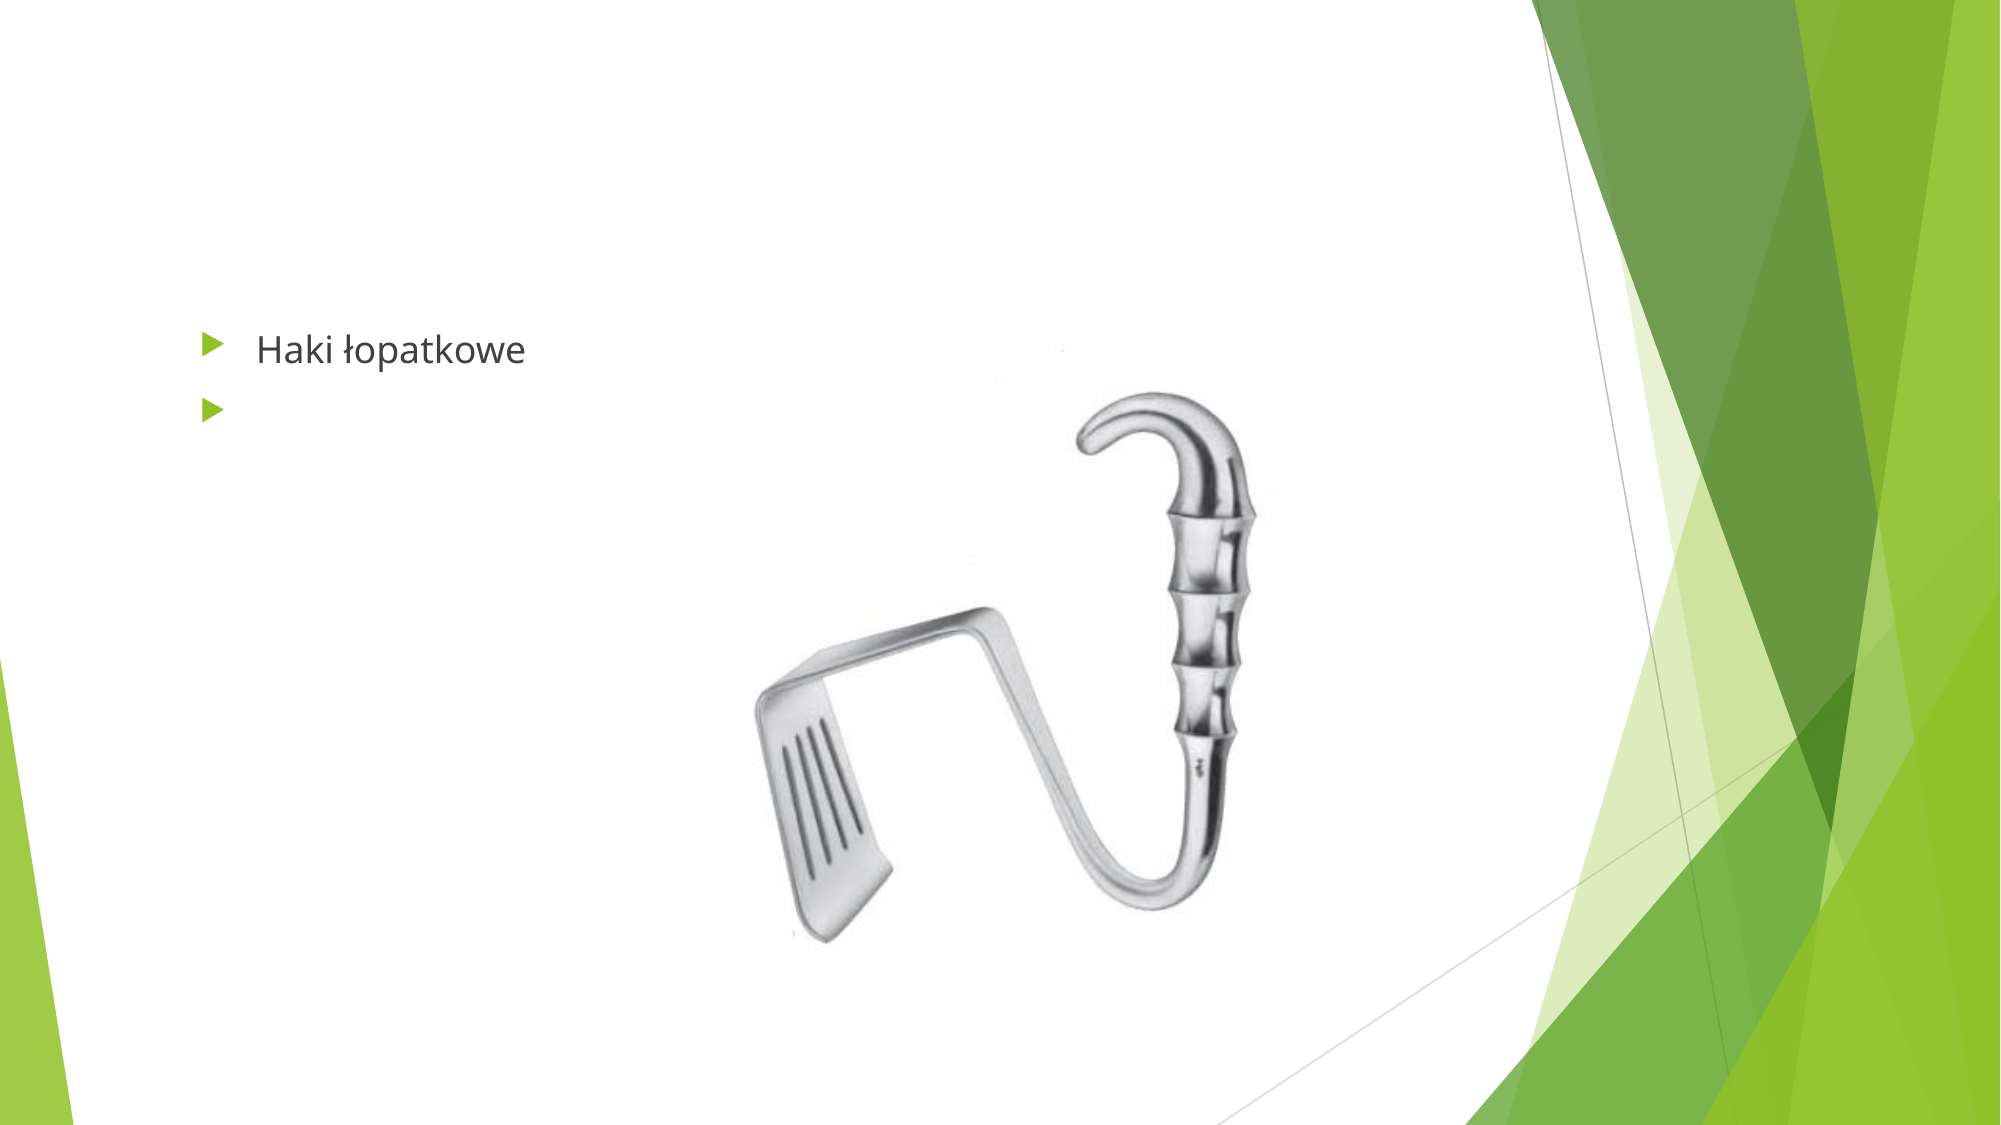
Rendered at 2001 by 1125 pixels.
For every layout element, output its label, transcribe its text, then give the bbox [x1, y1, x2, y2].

list Haki łopatkowe [184, 318, 1910, 1033]
picture [690, 340, 1310, 1011]
